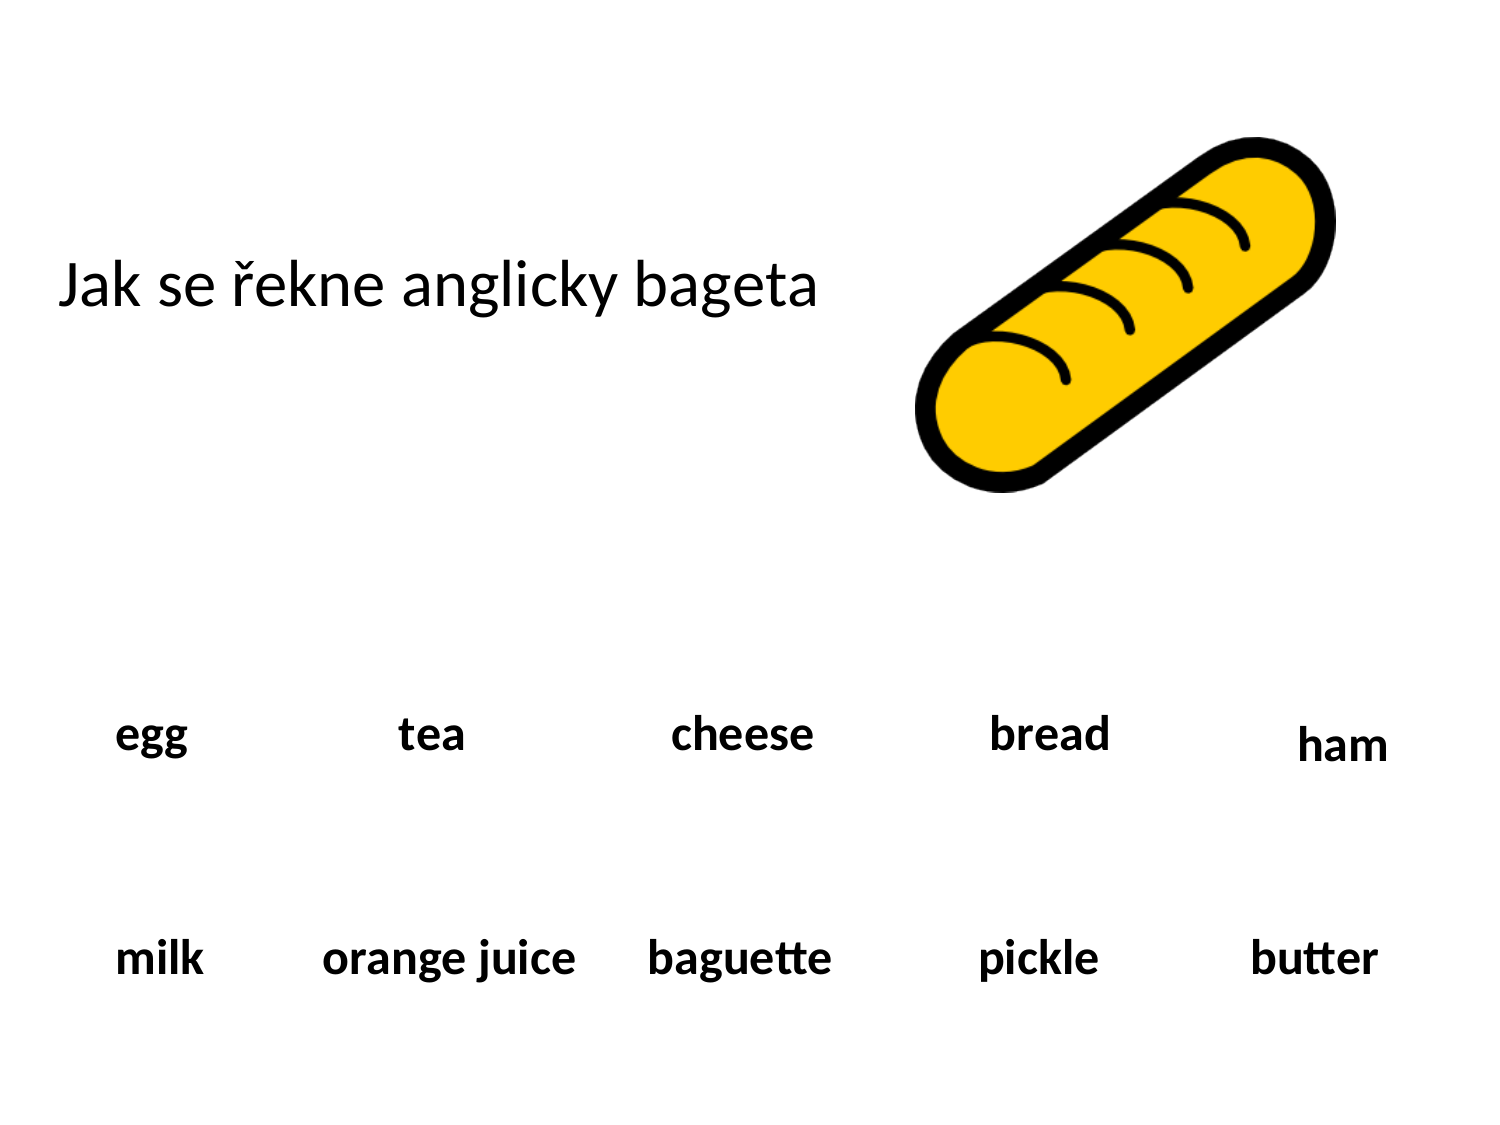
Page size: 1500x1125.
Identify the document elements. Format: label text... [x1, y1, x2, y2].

table_header [600, 610, 900, 840]
table_header [0, 610, 300, 840]
table_header [300, 610, 600, 840]
text_box milk [100, 916, 220, 993]
text_box cheese [656, 692, 830, 768]
text_box Jak se řekne anglicky bageta [44, 231, 836, 328]
table_cell [1200, 840, 1500, 1070]
text_box ham [1282, 704, 1405, 780]
text_box orange juice [307, 916, 592, 993]
table_cell [300, 840, 600, 1070]
table_cell [0, 840, 300, 1070]
text_box pickle [963, 916, 1115, 993]
table_cell [900, 840, 1200, 1070]
text_box baguette [633, 916, 849, 993]
text_box tea [384, 692, 482, 768]
text_box butter [1235, 916, 1395, 993]
table_header [1200, 610, 1500, 840]
text_box egg [101, 692, 204, 768]
table_header [900, 610, 1200, 840]
table_cell [600, 840, 900, 1070]
picture [915, 137, 1336, 493]
text_box bread [975, 692, 1127, 768]
